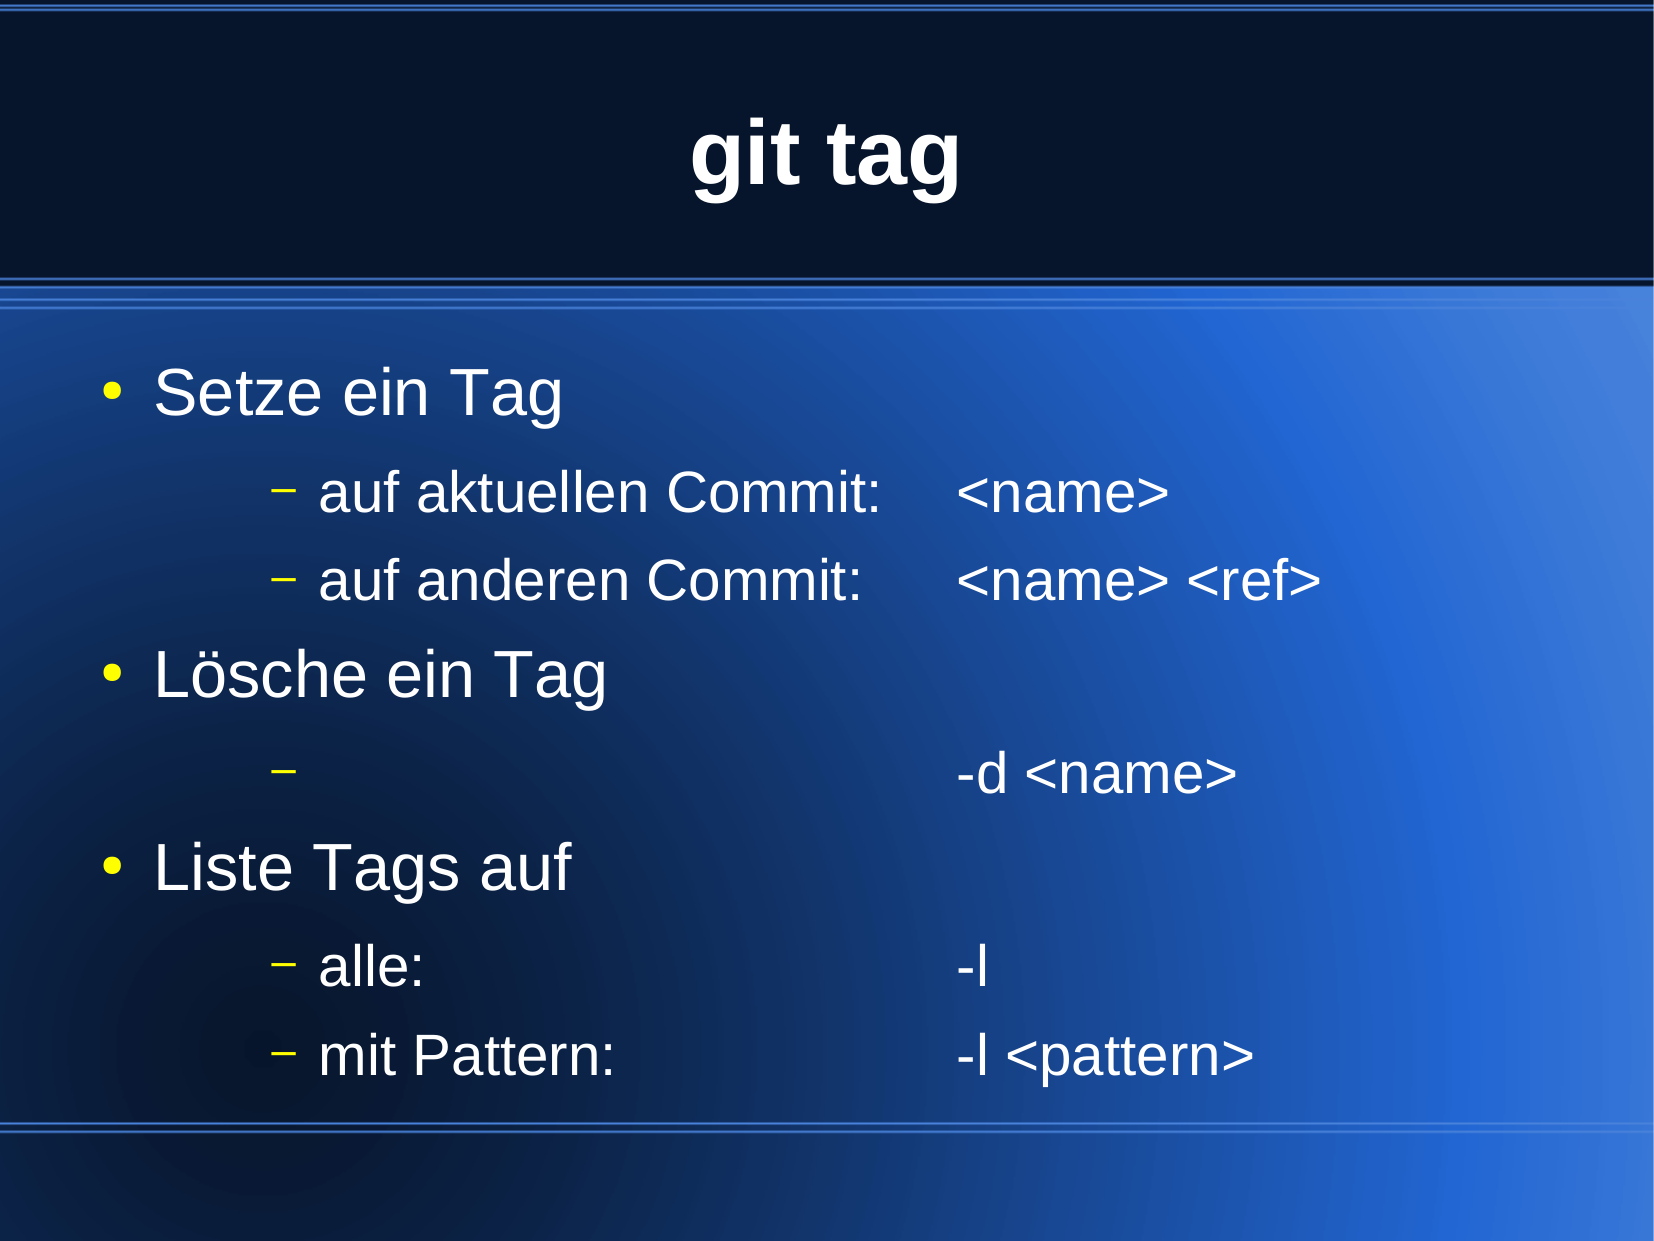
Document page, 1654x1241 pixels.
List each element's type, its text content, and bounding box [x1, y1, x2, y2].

title git tag [82, 49, 1571, 257]
list Setze ein Tag auf aktuellen Commit: <name> auf anderen Commit: <name> <ref> Lösche ein Tag -d <name> Liste Tags auf alle: -l mit Pattern: -l <pattern> [82, 355, 1571, 1088]
picture [0, 0, 1654, 1241]
